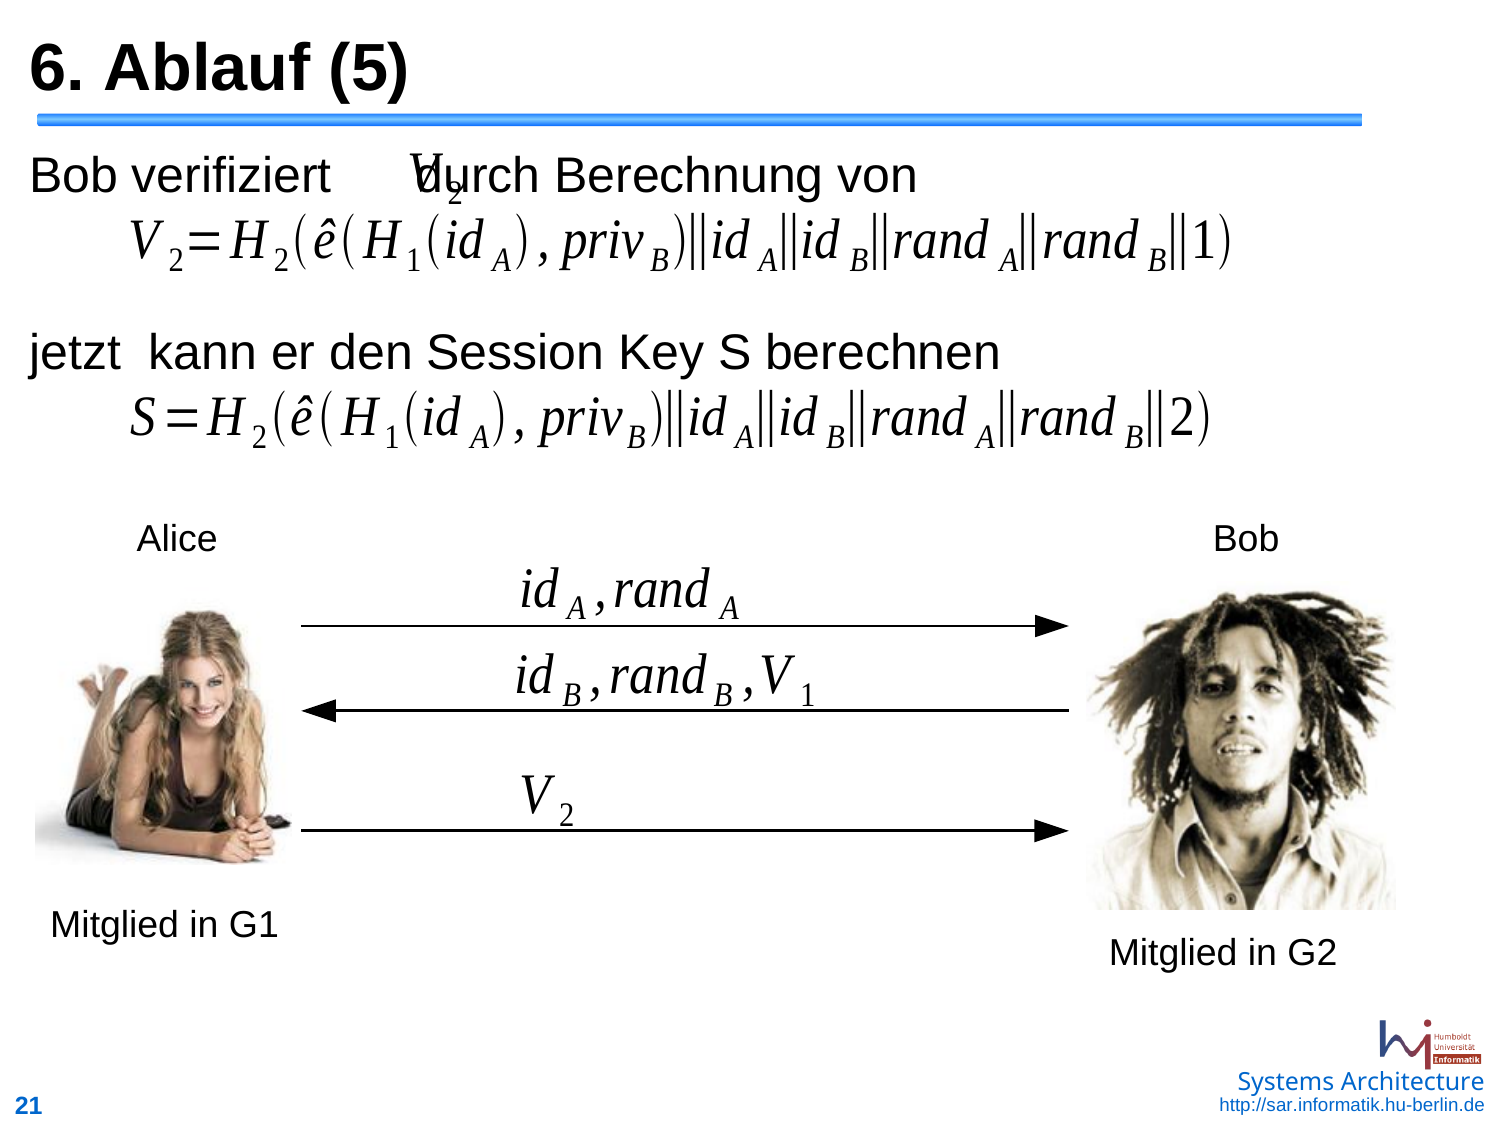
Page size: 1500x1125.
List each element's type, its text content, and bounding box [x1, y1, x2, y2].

picture [1086, 581, 1396, 910]
list Bob verifiziert durch Berechnung von [29, 147, 1447, 296]
text_box Mitglied in G1 [35, 896, 305, 954]
text_box Bob [1198, 510, 1295, 567]
list jetzt kann er den Session Key S berechnen [29, 324, 1447, 473]
picture [1376, 1016, 1483, 1071]
chart [122, 139, 1240, 280]
title 6. Ablauf (5) [29, 19, 1500, 115]
text_box Mitglied in G2 [1093, 923, 1363, 981]
text_box Alice [121, 510, 233, 567]
chart [512, 555, 745, 629]
chart [512, 762, 581, 829]
chart [507, 641, 821, 709]
picture [35, 587, 292, 865]
